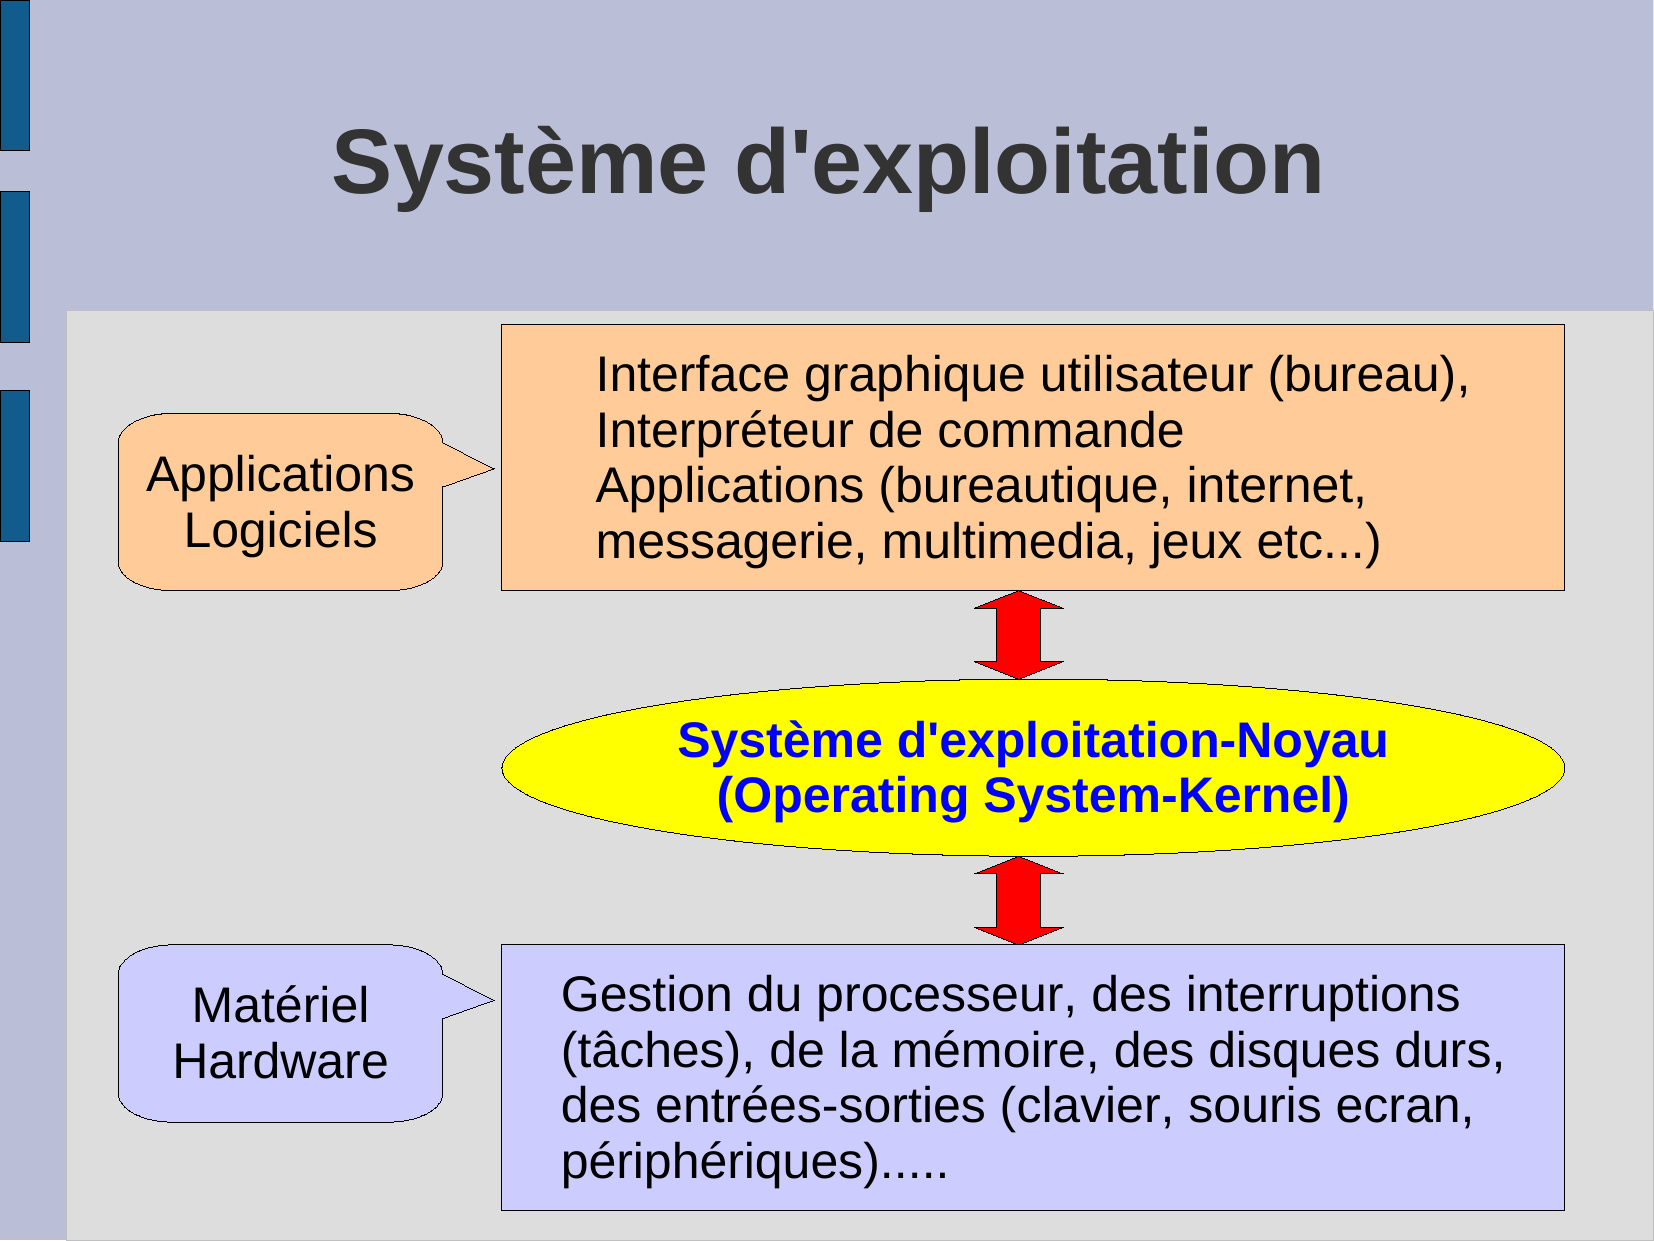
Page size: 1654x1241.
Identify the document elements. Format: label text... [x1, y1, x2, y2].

text_box [974, 590, 1064, 680]
text_box Système d'exploitation-Noyau (Operating System-Kernel) [501, 679, 1565, 857]
text_box Applications Logiciels [118, 413, 495, 591]
text_box [974, 856, 1064, 945]
title Système d'exploitation [123, 104, 1536, 220]
text_box Interface graphique utilisateur (bureau), Interpréteur de commande Applications (bureautique, internet, messagerie, multimedia, jeux etc...) [501, 324, 1565, 591]
text_box Gestion du processeur, des interruptions (tâches), de la mémoire, des disques durs, des entrées-sorties (clavier, souris ecran, périphériques)..... [501, 944, 1565, 1211]
text_box Matériel Hardware [118, 944, 495, 1123]
